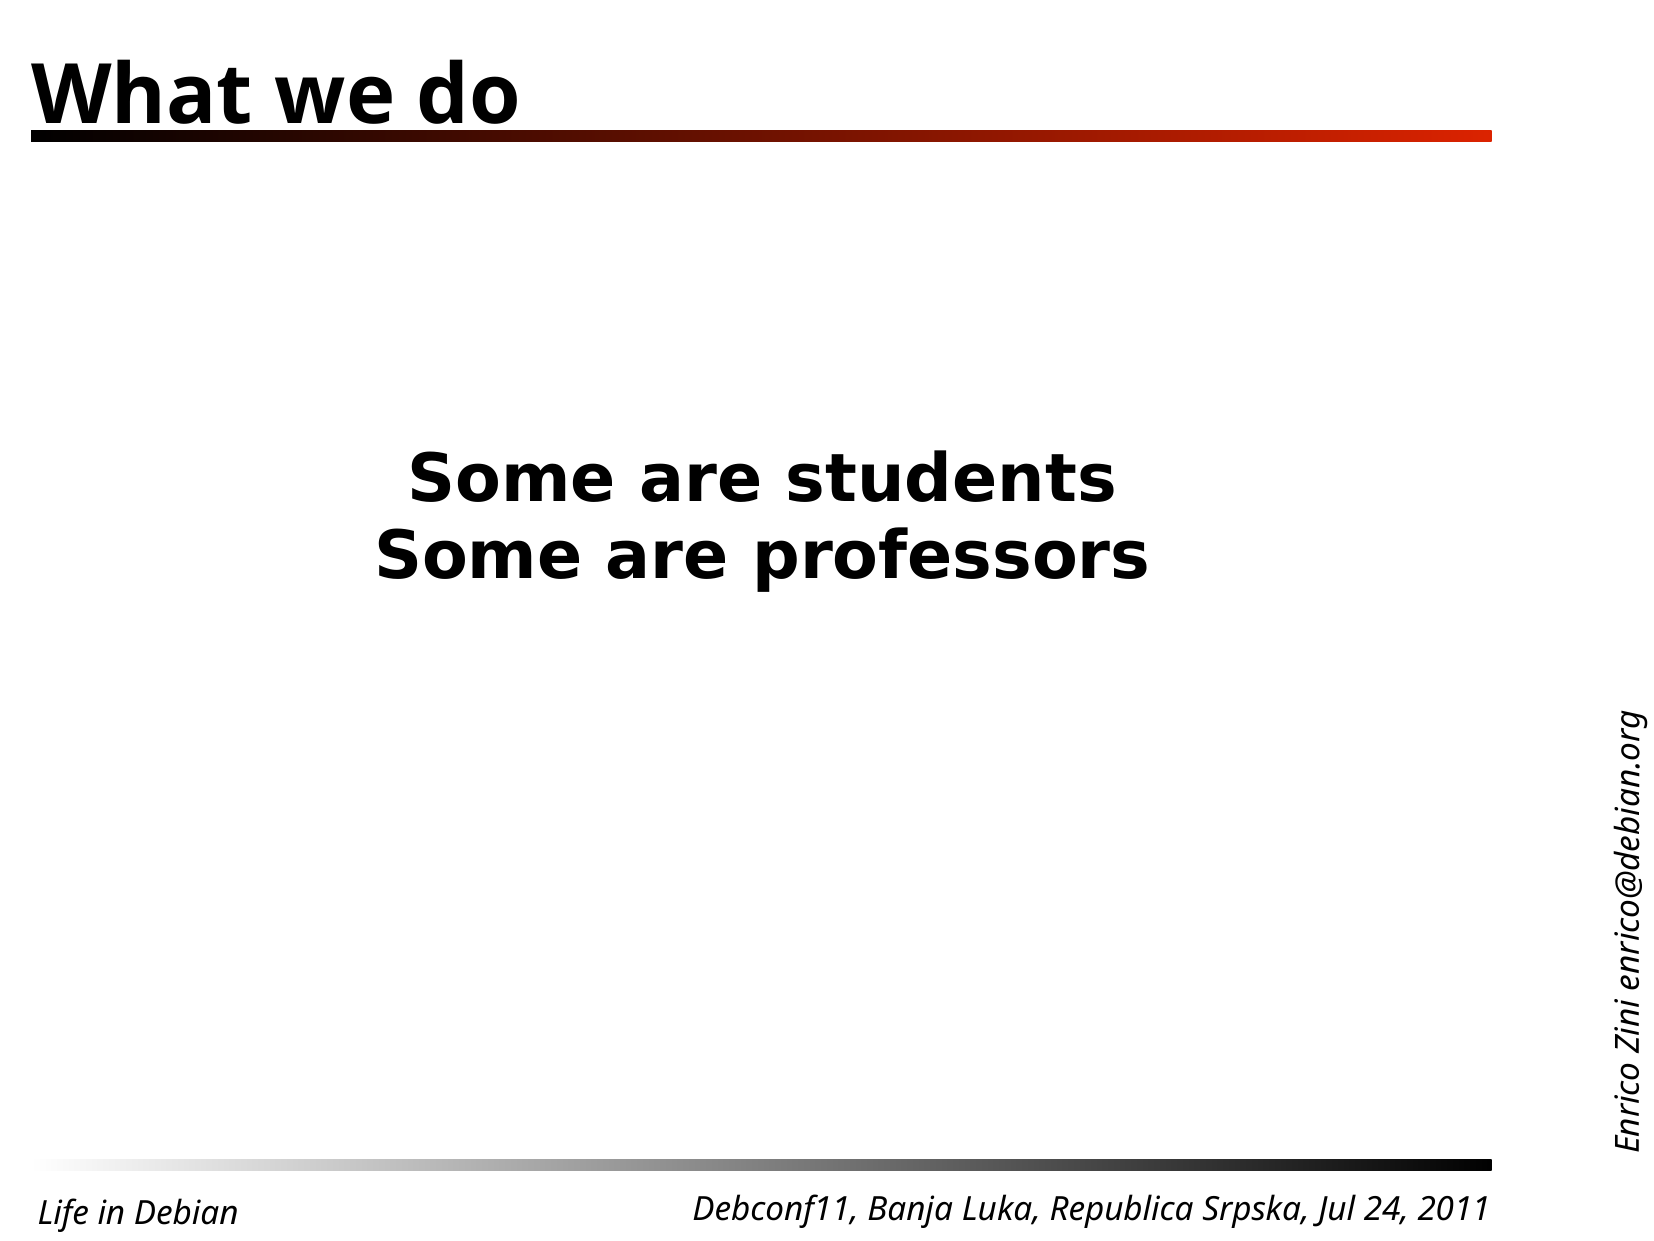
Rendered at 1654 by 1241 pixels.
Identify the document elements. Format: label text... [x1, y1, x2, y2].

text_box Some are students Some are professors [30, 439, 1495, 595]
text_box What we do [31, 34, 1438, 168]
